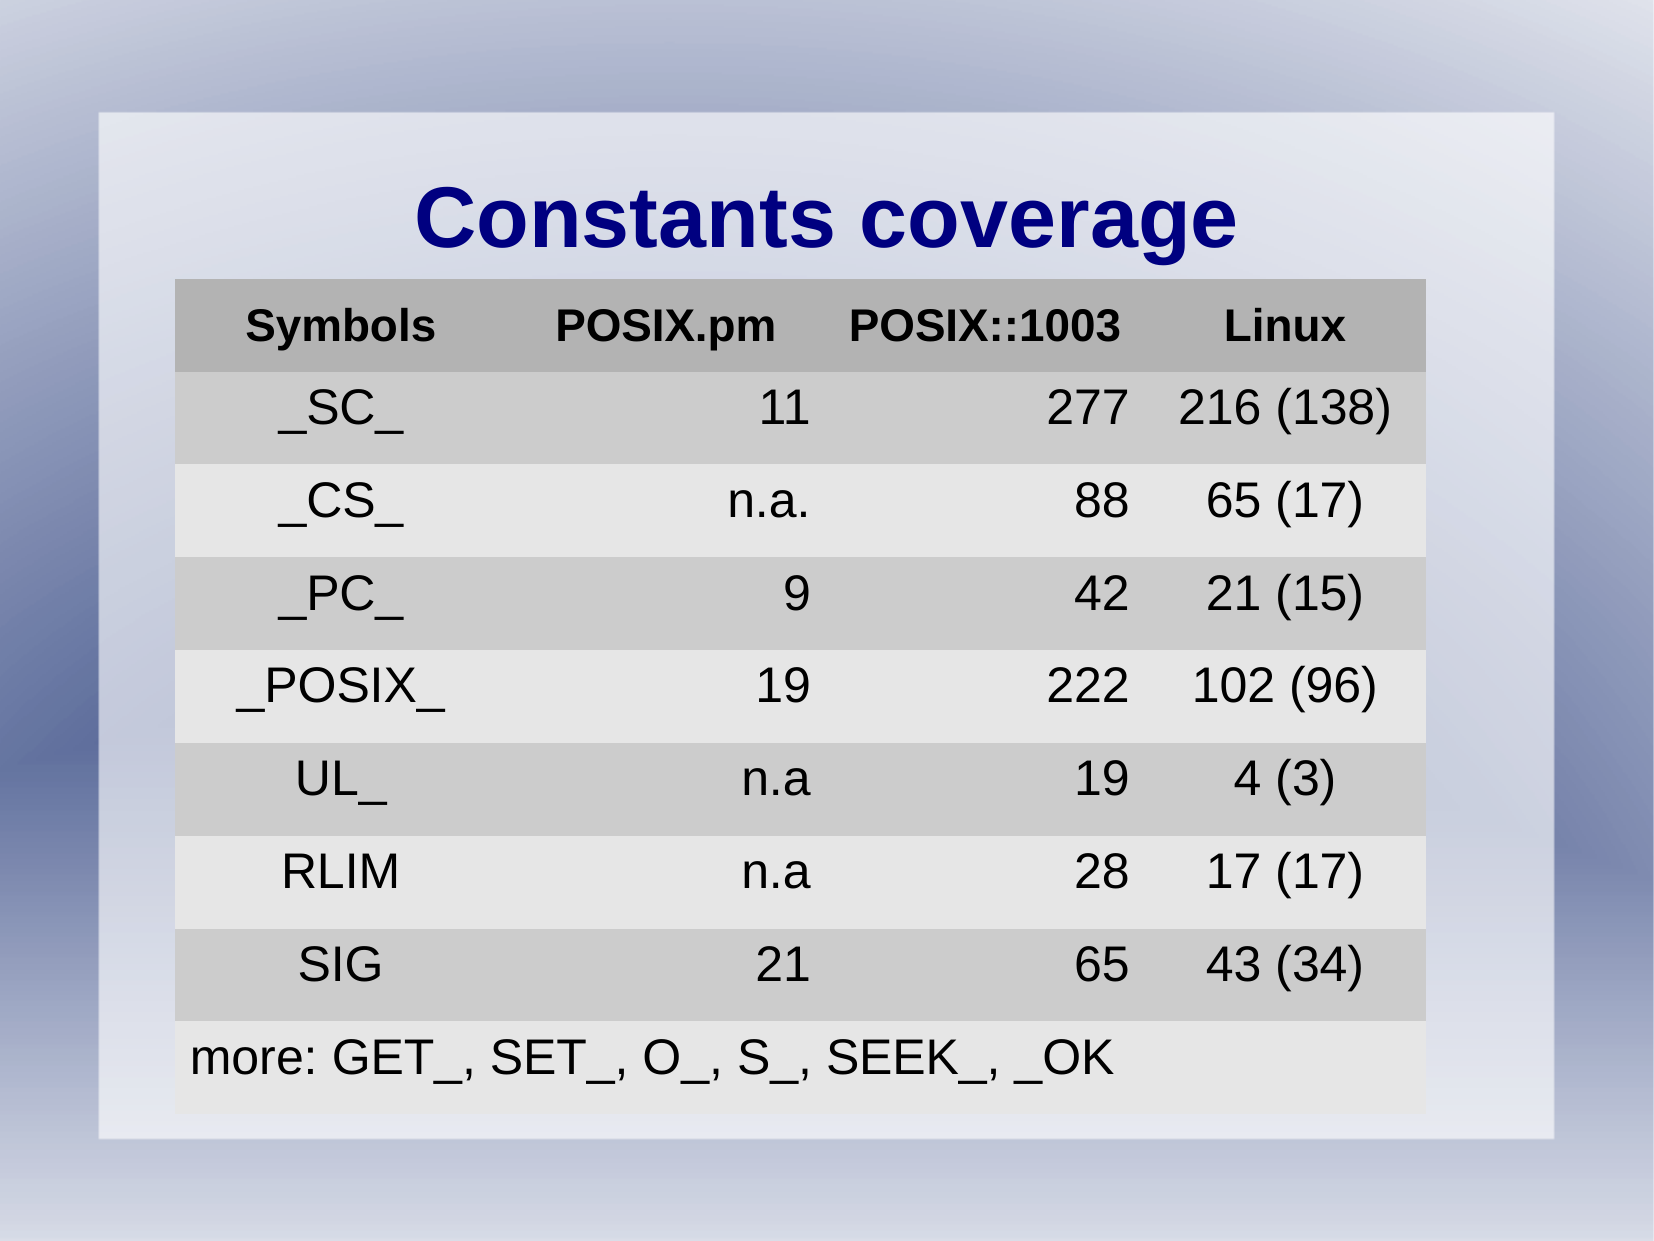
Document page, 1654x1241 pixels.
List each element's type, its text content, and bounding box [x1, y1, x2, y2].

table_cell 216 (138) [1144, 372, 1426, 464]
table_cell 11 [507, 372, 826, 464]
table_cell 28 [826, 836, 1144, 929]
table_cell 222 [826, 650, 1144, 743]
table_cell 4 (3) [1144, 743, 1426, 836]
table_cell 65 [826, 929, 1144, 1021]
table_cell _PC_ [175, 557, 507, 650]
title Constants coverage [118, 114, 1536, 322]
table_cell 102 (96) [1144, 650, 1426, 743]
table_cell 65 (17) [1144, 464, 1426, 557]
table_cell _SC_ [175, 372, 507, 464]
table_header Symbols [175, 279, 507, 372]
table_cell _POSIX_ [175, 650, 507, 743]
table_cell n.a [507, 743, 826, 836]
table_cell 9 [507, 557, 826, 650]
table_cell 21 [507, 929, 826, 1021]
table_header Linux [1144, 279, 1426, 372]
table_cell UL_ [175, 743, 507, 836]
table_header POSIX::1003 [826, 279, 1144, 372]
table_cell _CS_ [175, 464, 507, 557]
table_cell 43 (34) [1144, 929, 1426, 1021]
table_cell 19 [507, 650, 826, 743]
table_cell 19 [826, 743, 1144, 836]
table_cell more: GET_, SET_, O_, S_, SEEK_, _OK [175, 1021, 1426, 1114]
table_cell 42 [826, 557, 1144, 650]
table_cell 277 [826, 372, 1144, 464]
table_cell n.a. [507, 464, 826, 557]
table_cell n.a [507, 836, 826, 929]
table_header POSIX.pm [507, 279, 826, 372]
table_cell 17 (17) [1144, 836, 1426, 929]
table_cell RLIM [175, 836, 507, 929]
table_cell 21 (15) [1144, 557, 1426, 650]
table_cell 88 [826, 464, 1144, 557]
picture [0, 0, 1654, 1241]
table_cell SIG [175, 929, 507, 1021]
